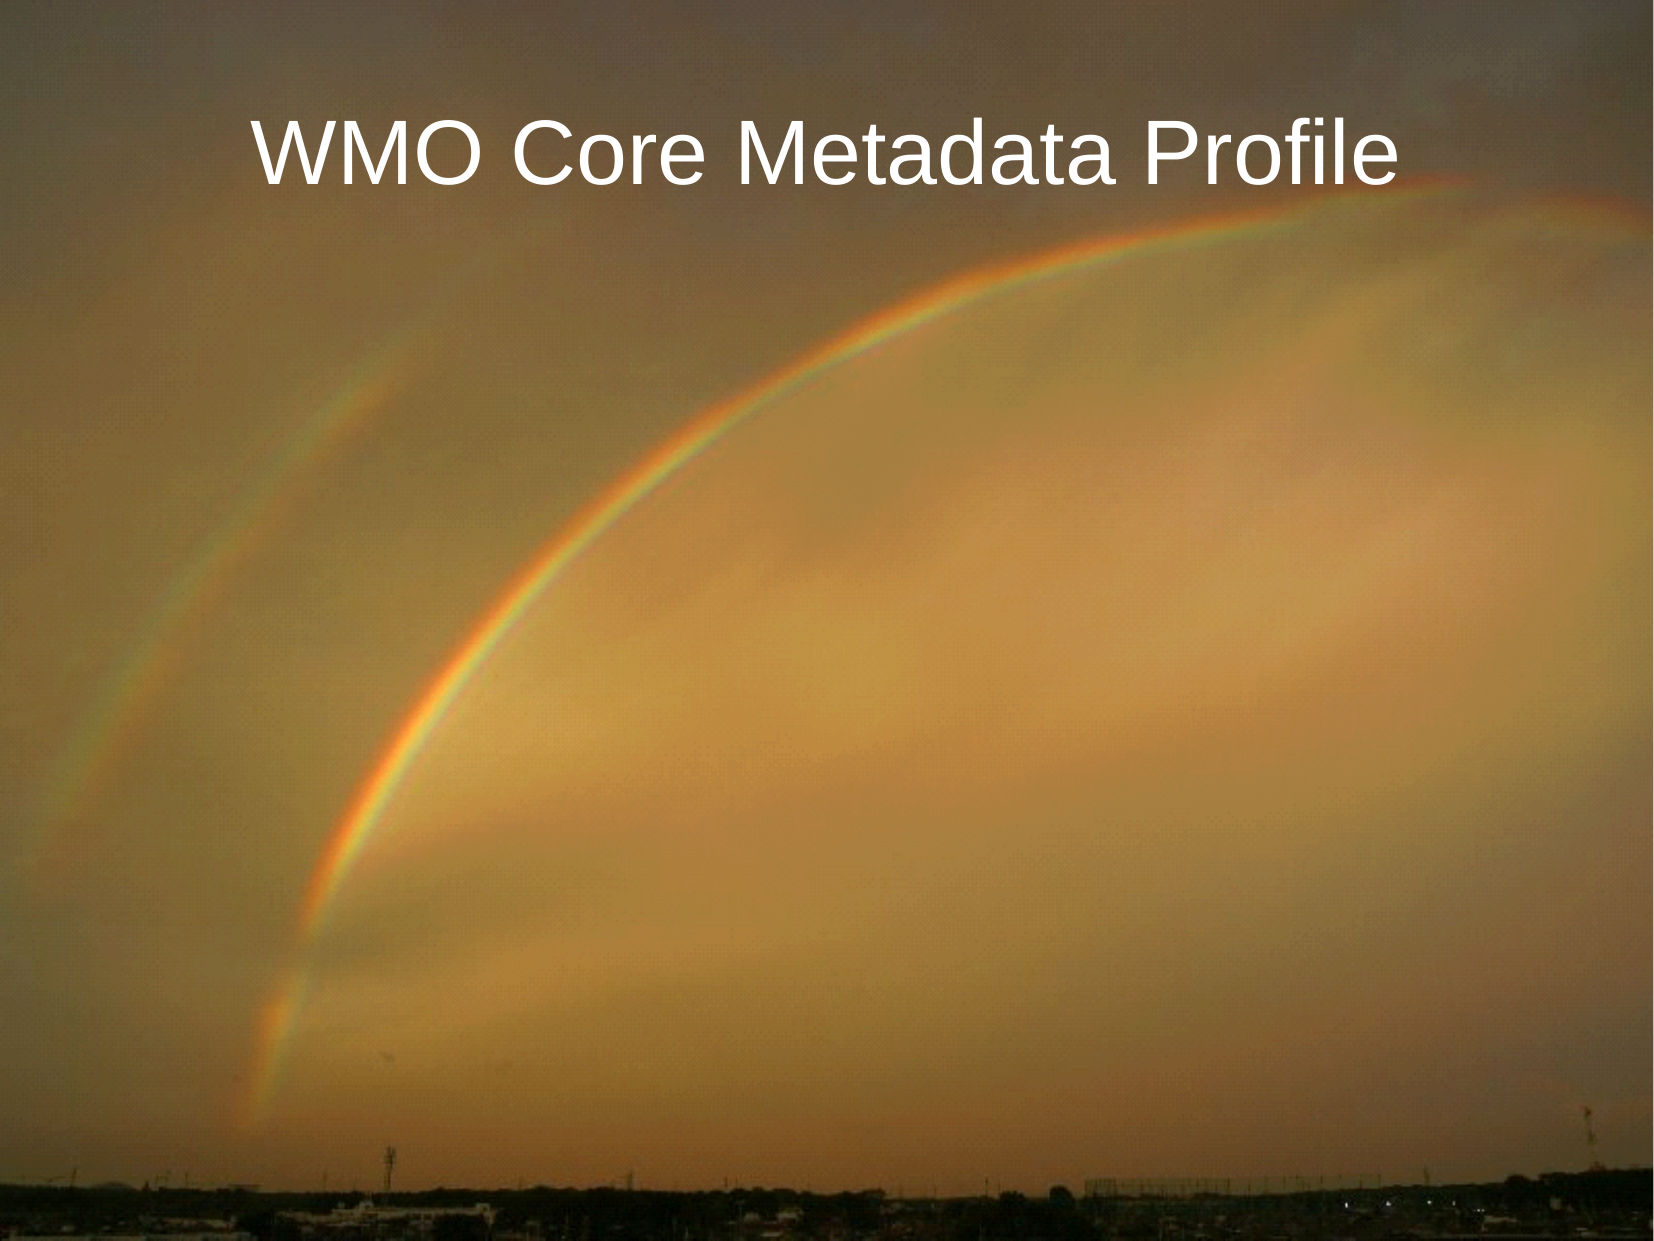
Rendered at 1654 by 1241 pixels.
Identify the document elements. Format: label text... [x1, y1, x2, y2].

picture [0, 0, 1654, 1241]
title WMO Core Metadata Profile [82, 49, 1571, 257]
